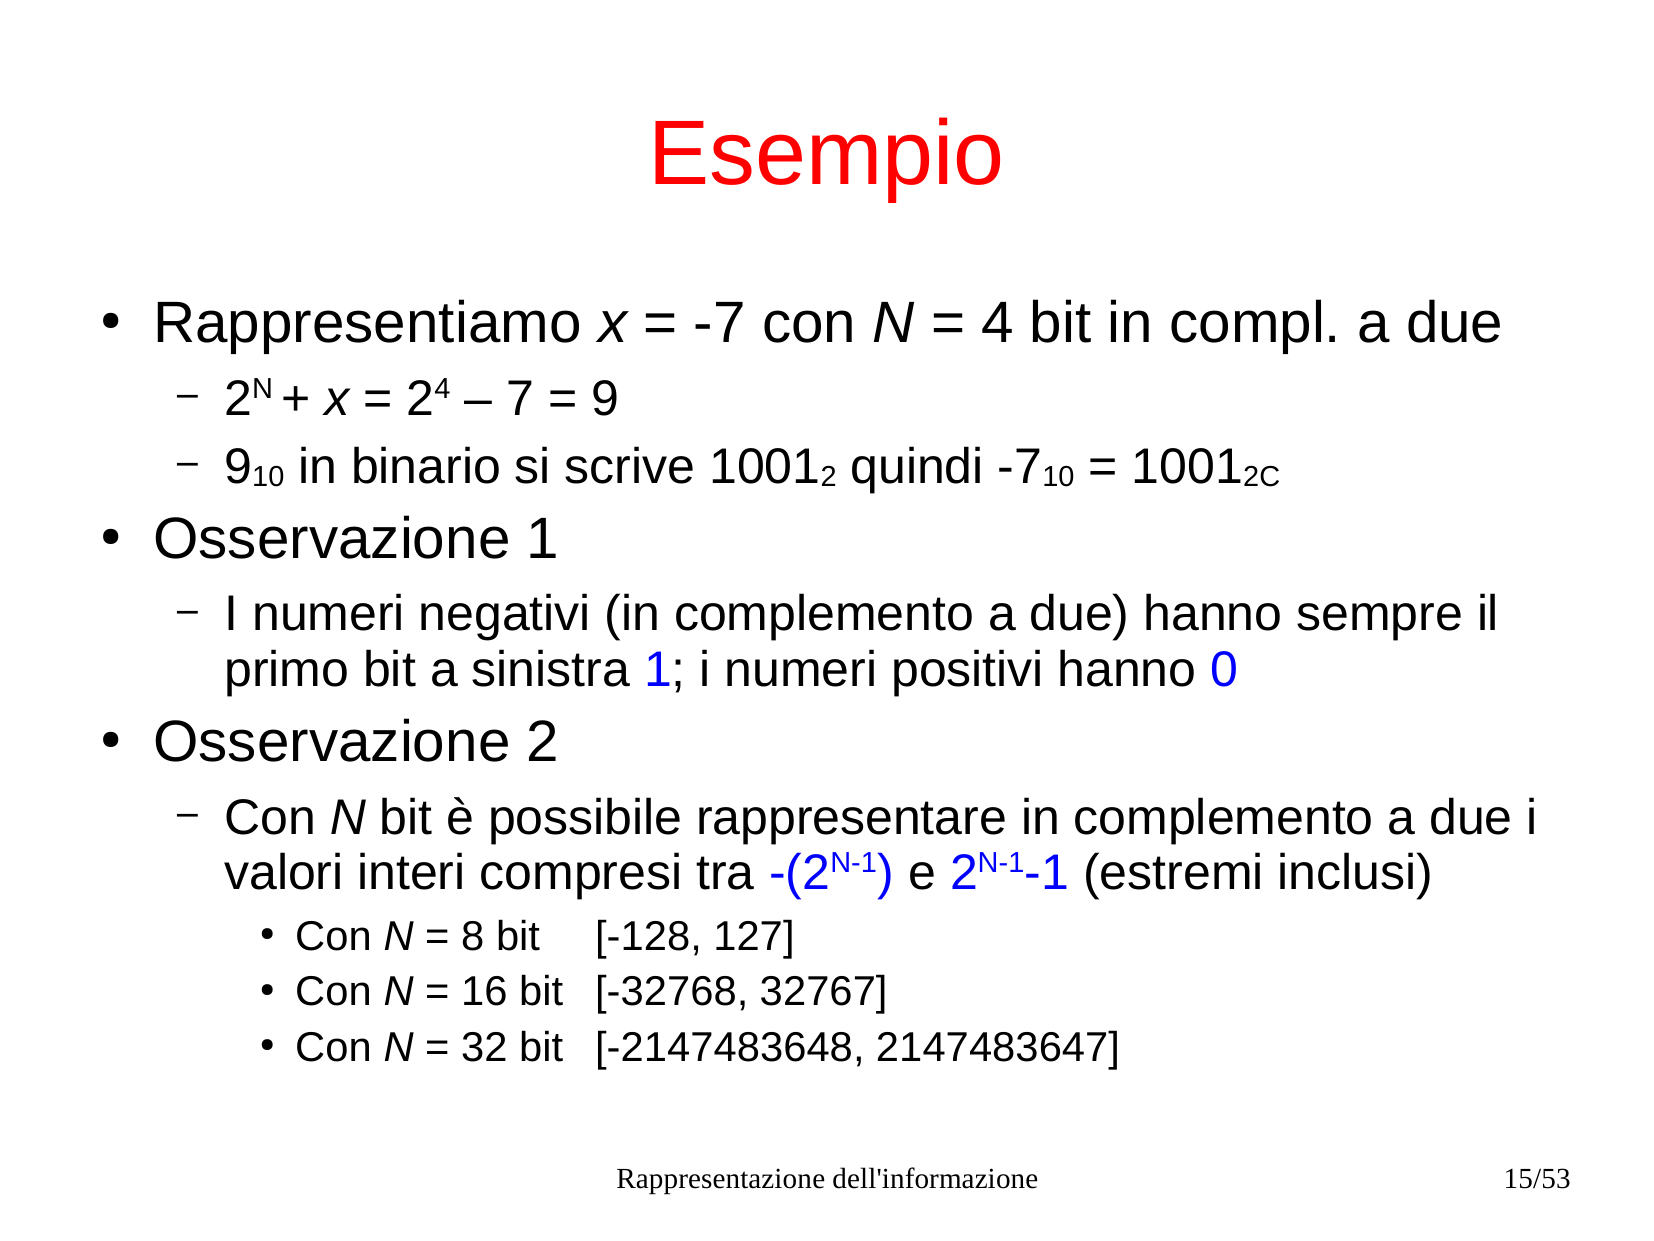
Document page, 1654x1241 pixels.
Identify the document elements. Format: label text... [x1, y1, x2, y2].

title Esempio [82, 49, 1571, 257]
list Rappresentiamo x = -7 con N = 4 bit in compl. a due 2N + x = 24 – 7 = 9 910 in binario si scrive 10012 quindi -710 = 10012C Osservazione 1 I numeri negativi (in complemento a due) hanno sempre il primo bit a sinistra 1; i numeri positivi hanno 0 Osservazione 2 Con N bit è possibile rappresentare in complemento a due i valori interi compresi tra -(2N-1) e 2N-1-1 (estremi inclusi) Con N = 8 bit [-128, 127] Con N = 16 bit [-32768, 32767] Con N = 32 bit [-2147483648, 2147483647] [82, 290, 1571, 1109]
